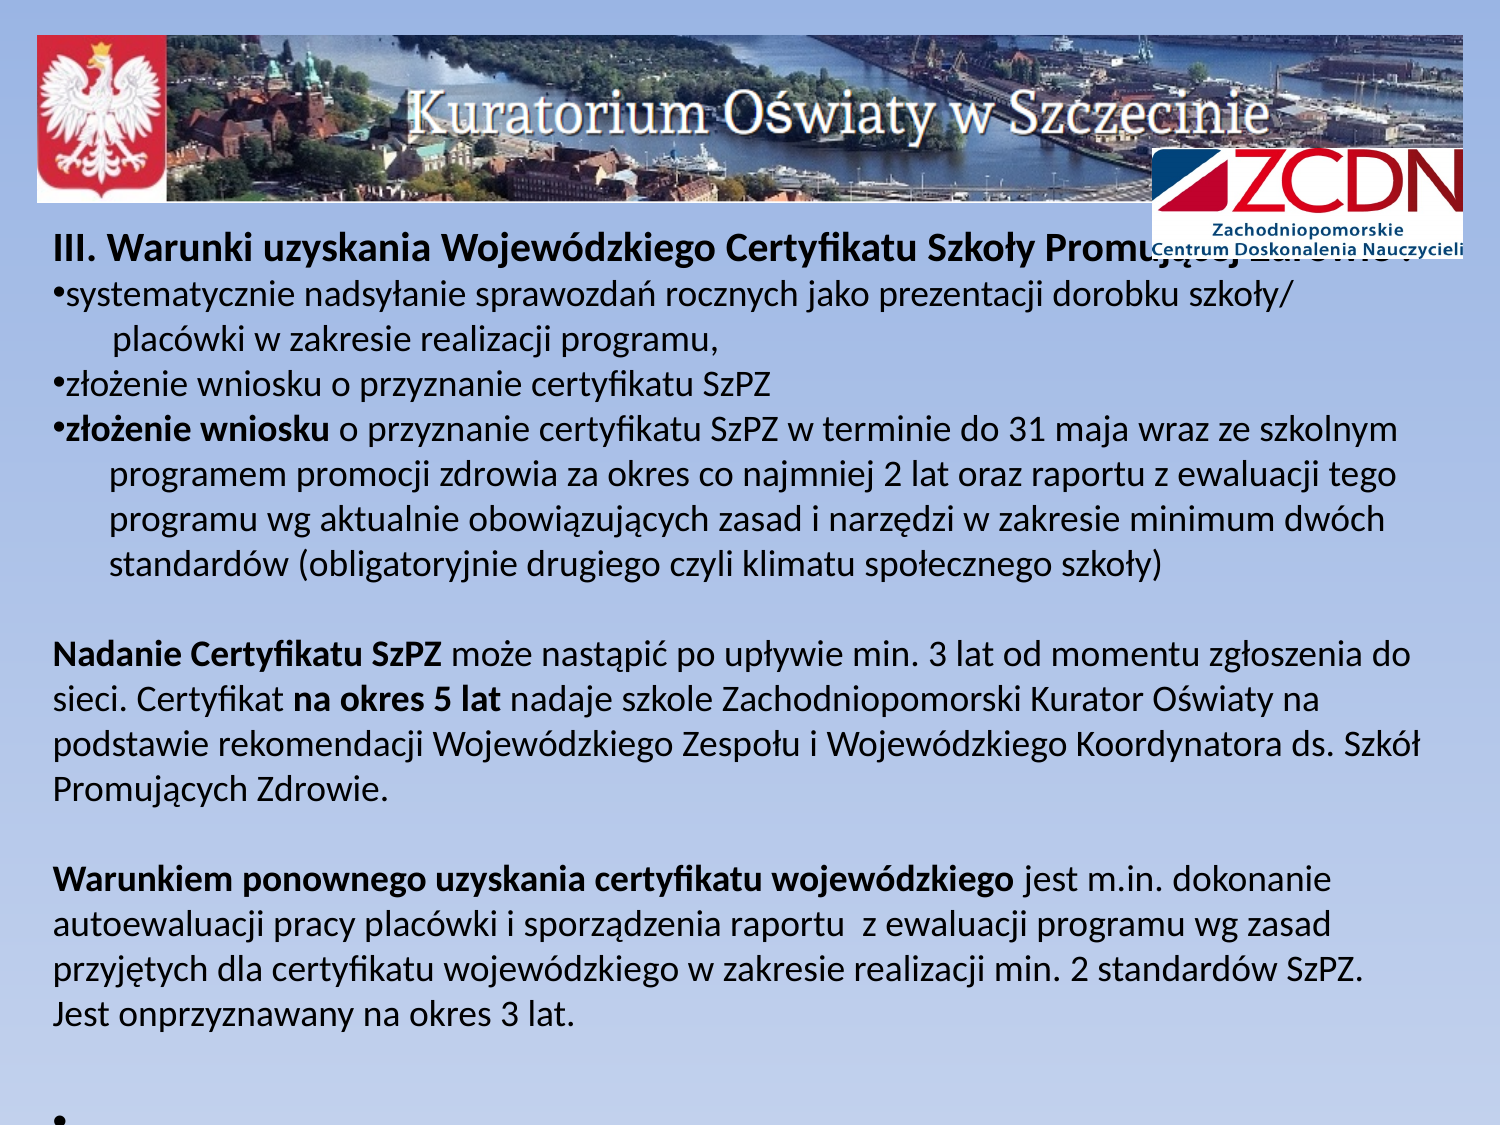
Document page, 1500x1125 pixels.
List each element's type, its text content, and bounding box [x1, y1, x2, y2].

list III. Warunki uzyskania Wojewódzkiego Certyfikatu Szkoły Promującej Zdrowie : systematycznie nadsyłanie sprawozdań rocznych jako prezentacji dorobku szkoły/ placówki w zakresie realizacji programu, złożenie wniosku o przyznanie certyfikatu SzPZ złożenie wniosku o przyznanie certyfikatu SzPZ w terminie do 31 maja wraz ze szkolnym programem promocji zdrowia za okres co najmniej 2 lat oraz raportu z ewaluacji tego programu wg aktualnie obowiązujących zasad i narzędzi w zakresie minimum dwóch standardów (obligatoryjnie drugiego czyli klimatu społecznego szkoły) Nadanie Certyfikatu SzPZ może nastąpić po upływie min. 3 lat od momentu zgłoszenia do sieci. Certyfikat na okres 5 lat nadaje szkole Zachodniopomorski Kurator Oświaty na podstawie rekomendacji Wojewódzkiego Zespołu i Wojewódzkiego Koordynatora ds. Szkół Promujących Zdrowie. Warunkiem ponownego uzyskania certyfikatu wojewódzkiego jest m.in. dokonanie autoewaluacji pracy placówki i sporządzenia raportu z ewaluacji programu wg zasad przyjętych dla certyfikatu wojewódzkiego w zakresie realizacji min. 2 standardów SzPZ. Jest onprzyznawany na okres 3 lat. [37, 211, 1480, 1125]
picture [37, 35, 1463, 259]
